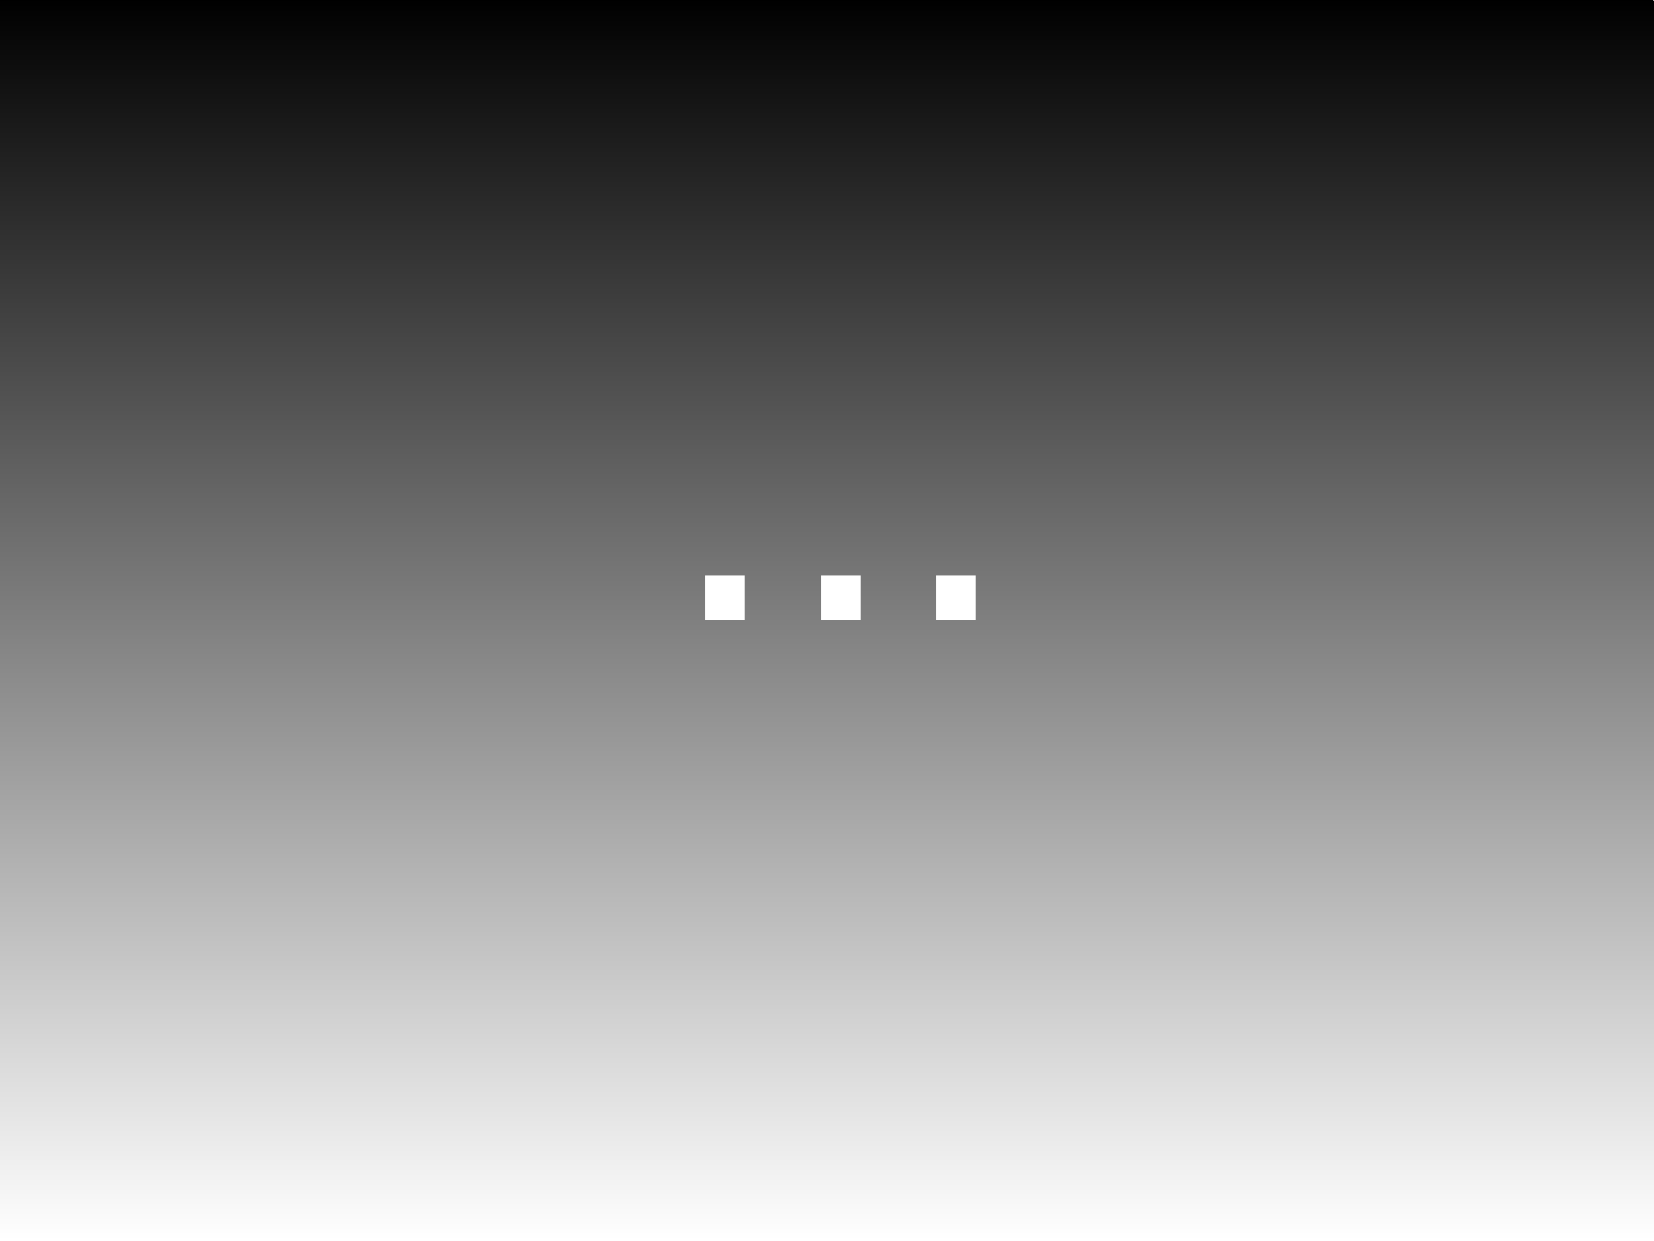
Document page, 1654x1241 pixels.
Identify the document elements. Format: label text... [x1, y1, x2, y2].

text_box ... [620, 236, 1063, 835]
